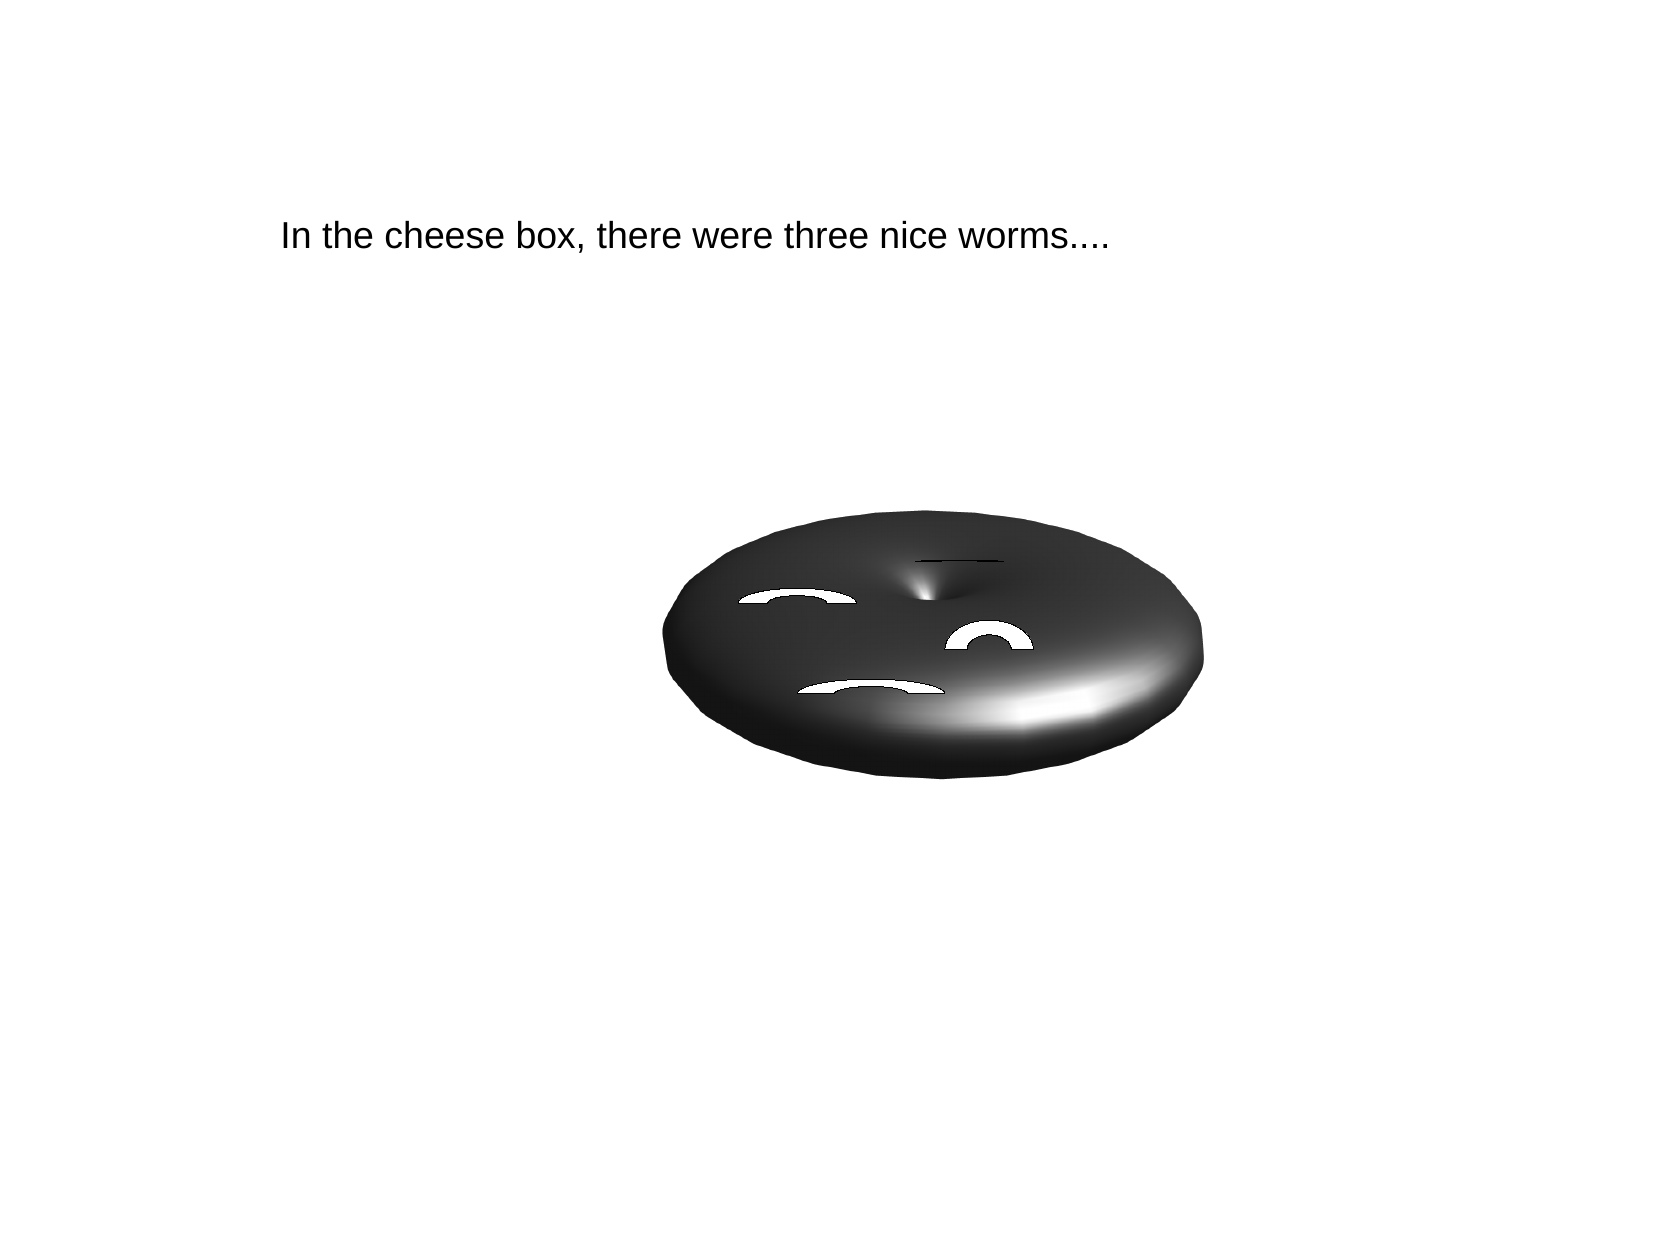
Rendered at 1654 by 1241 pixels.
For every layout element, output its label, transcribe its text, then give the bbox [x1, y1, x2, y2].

text_box [944, 620, 1034, 650]
text_box In the cheese box, there were three nice worms.... [265, 206, 1125, 264]
text_box [797, 679, 945, 694]
text_box [738, 588, 857, 604]
